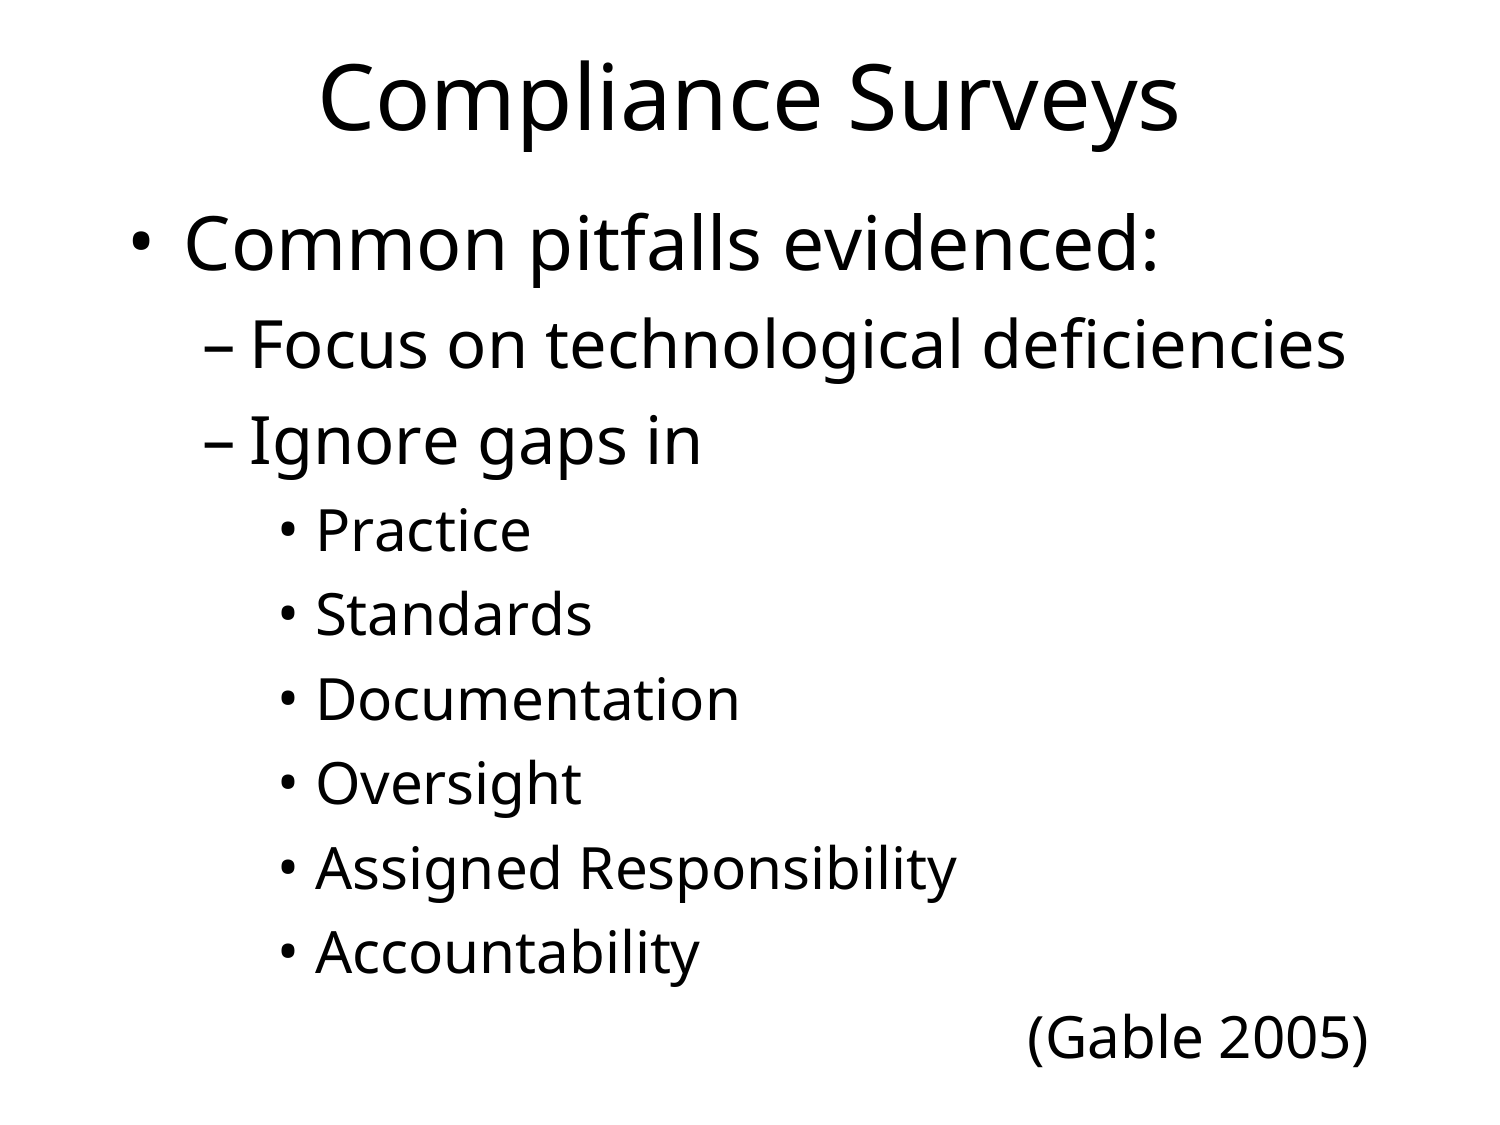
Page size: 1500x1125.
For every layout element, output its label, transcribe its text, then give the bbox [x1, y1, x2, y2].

list Common pitfalls evidenced: Focus on technological deficiencies Ignore gaps in Practice Standards Documentation Oversight Assigned Responsibility Accountability (Gable 2005) [112, 187, 1388, 1125]
title Compliance Surveys [112, 0, 1388, 187]
